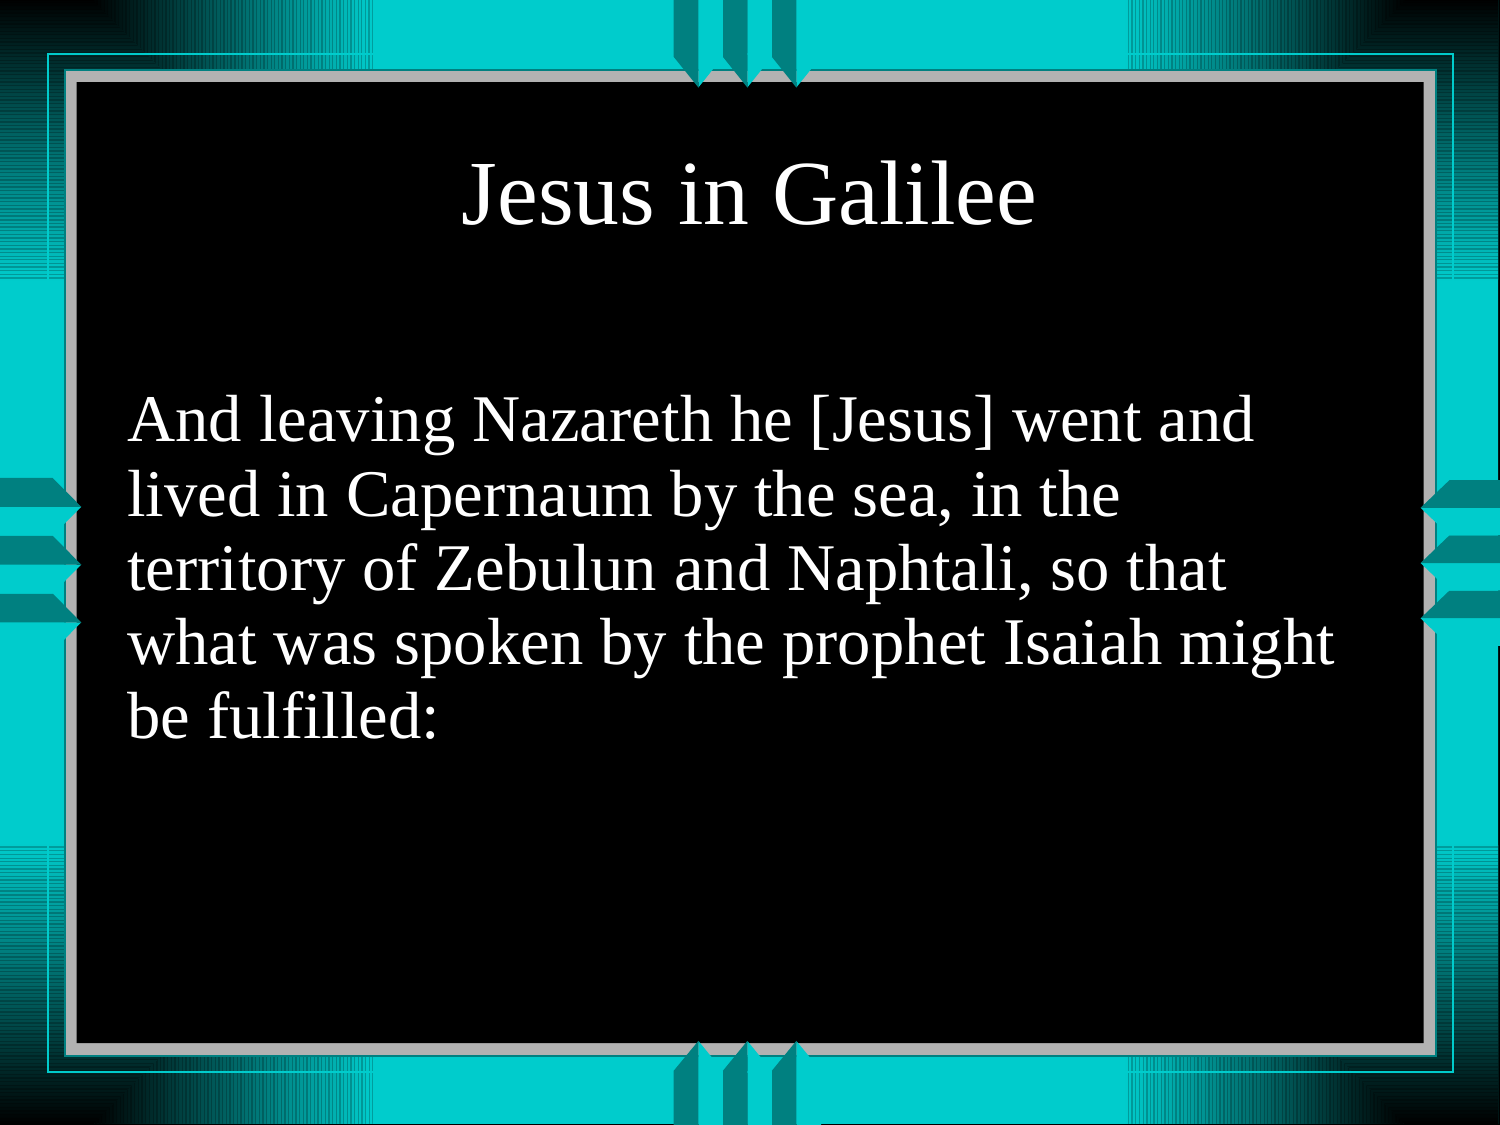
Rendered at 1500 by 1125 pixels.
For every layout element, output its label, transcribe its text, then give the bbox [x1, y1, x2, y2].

title Jesus in Galilee [112, 99, 1388, 288]
text_box And leaving Nazareth he [Jesus] went and lived in Capernaum by the sea, in the territory of Zebulun and Naphtali, so that what was spoken by the prophet Isaiah might be fulfilled: [112, 375, 1368, 761]
